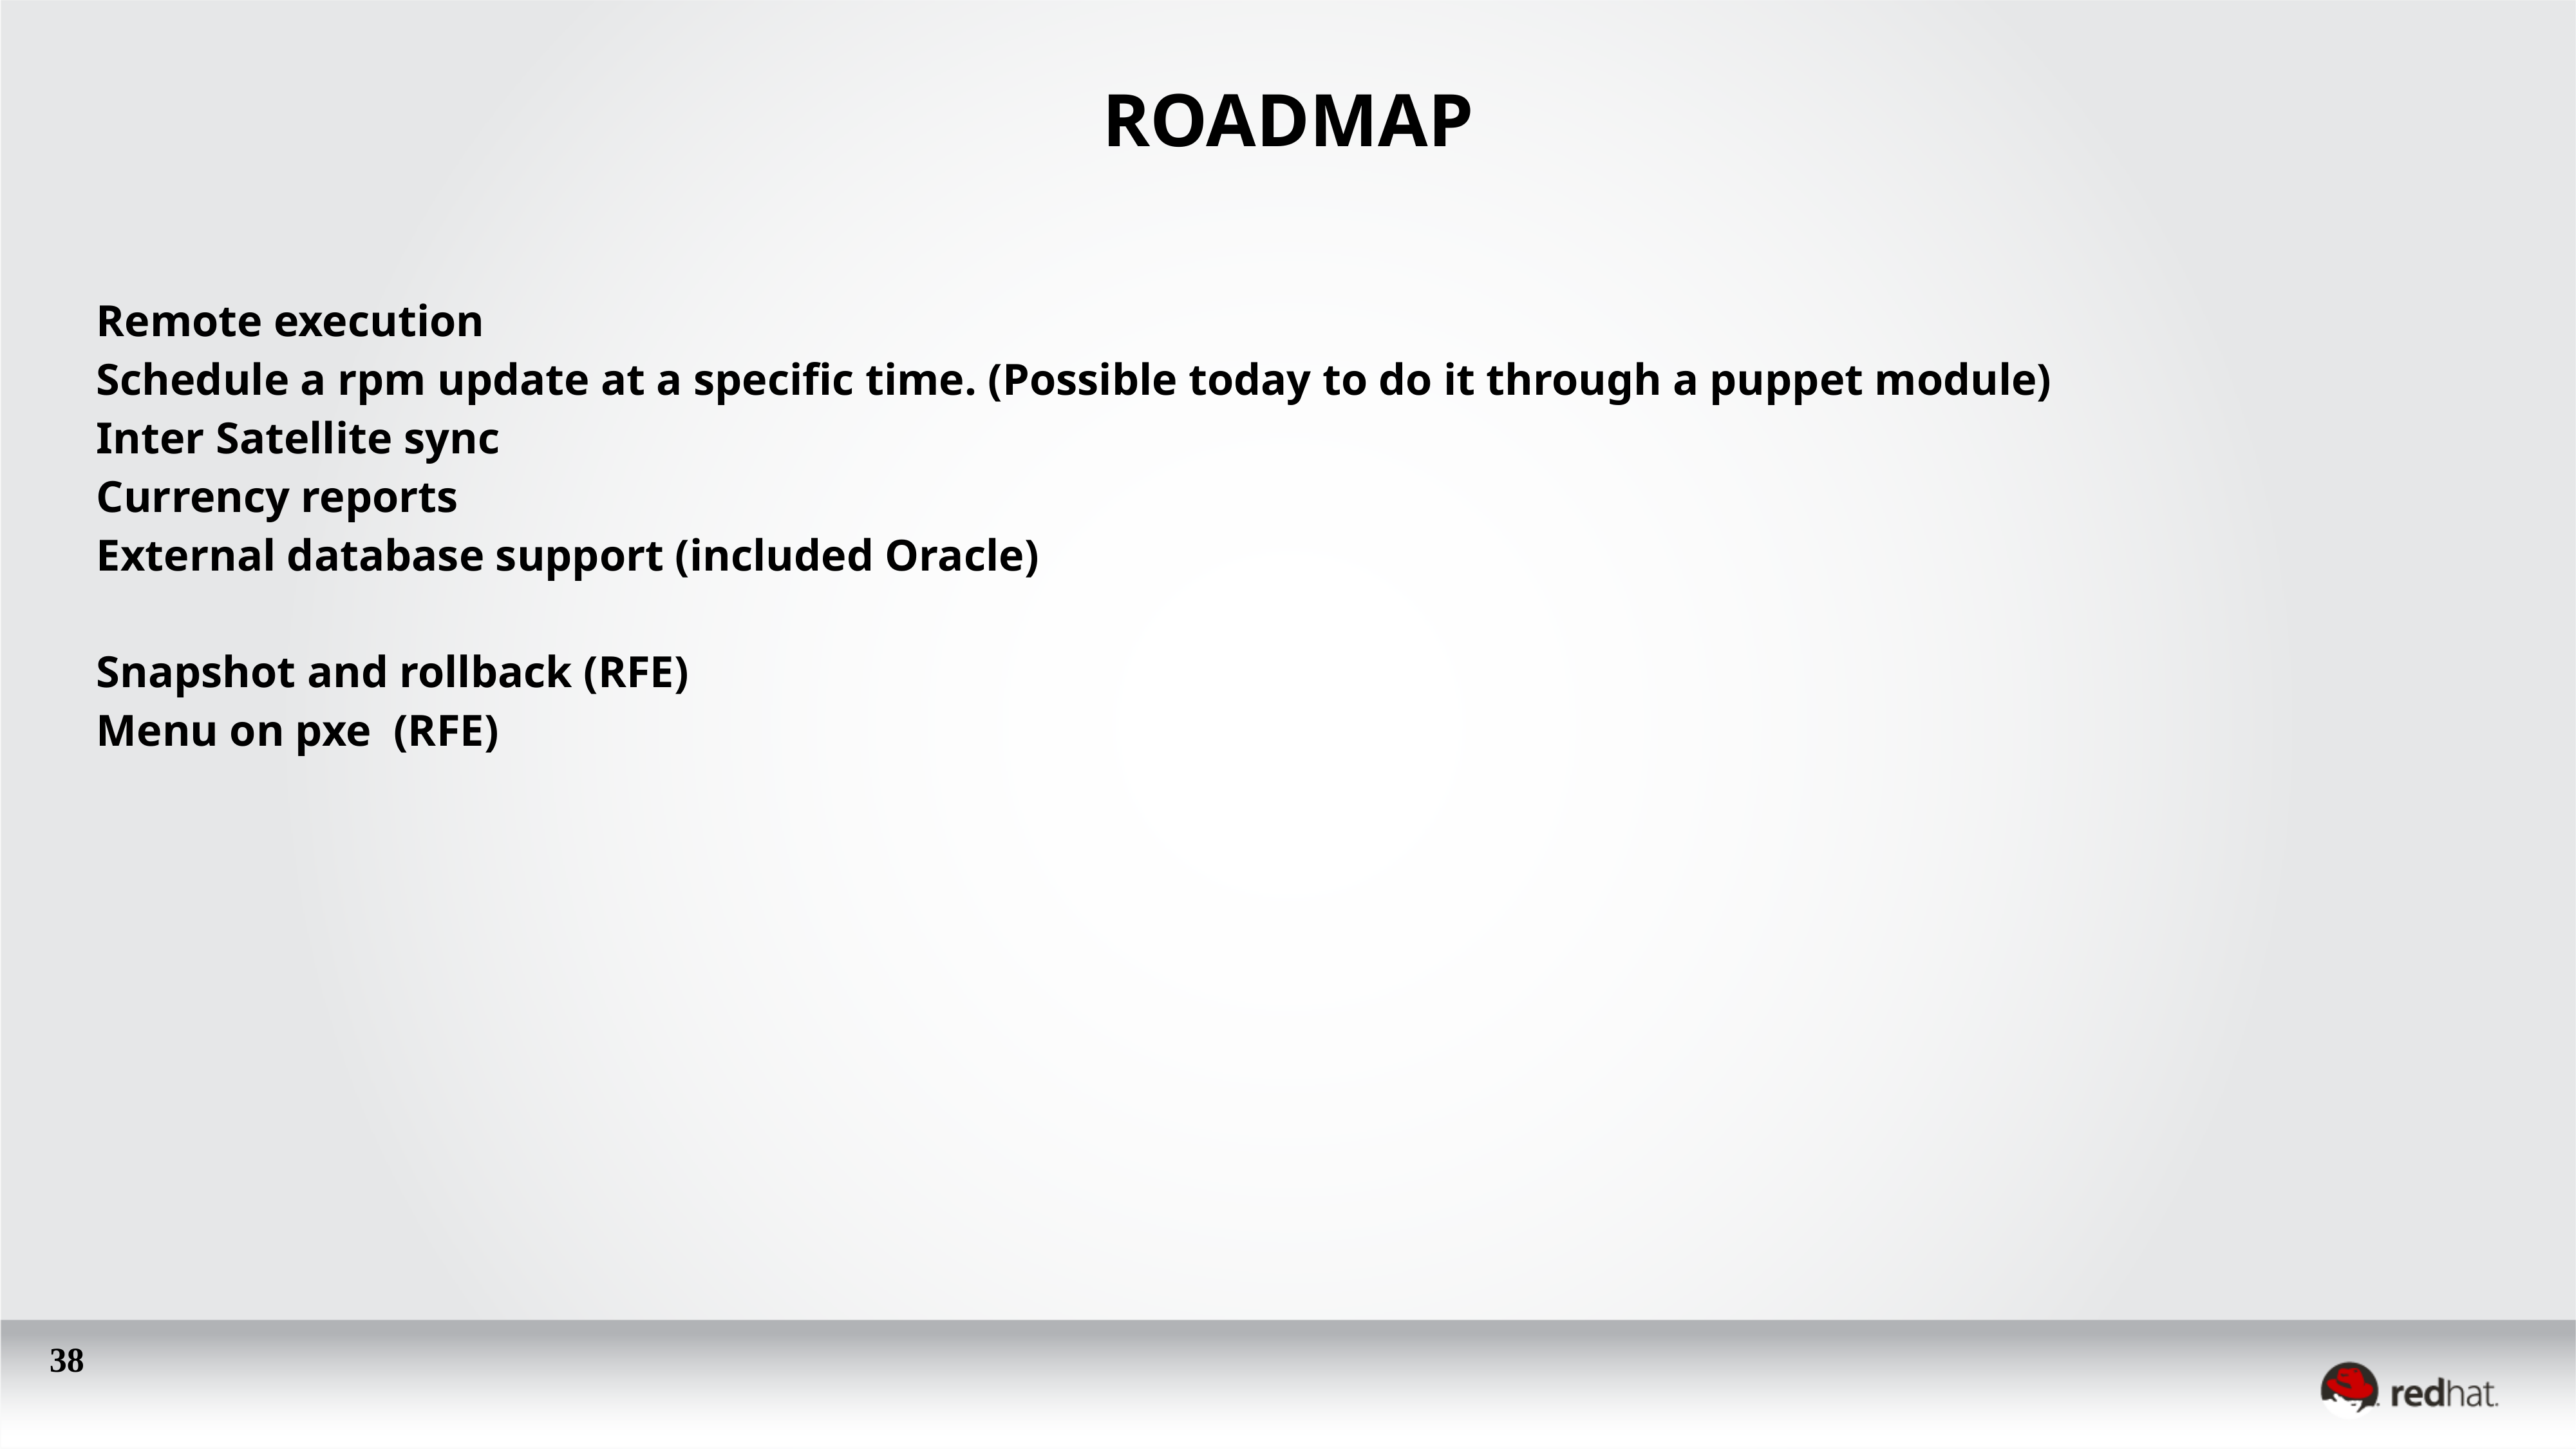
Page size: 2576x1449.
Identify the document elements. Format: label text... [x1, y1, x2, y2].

text_box Remote execution Schedule a rpm update at a specific time. (Possible today to do it through a puppet module) Inter Satellite sync Currency reports External database support (included Oracle) Snapshot and rollback (RFE) Menu on pxe (RFE) [86, 227, 2541, 1177]
picture [0, 0, 2576, 1449]
text_box ROADMAP [406, 68, 2170, 169]
